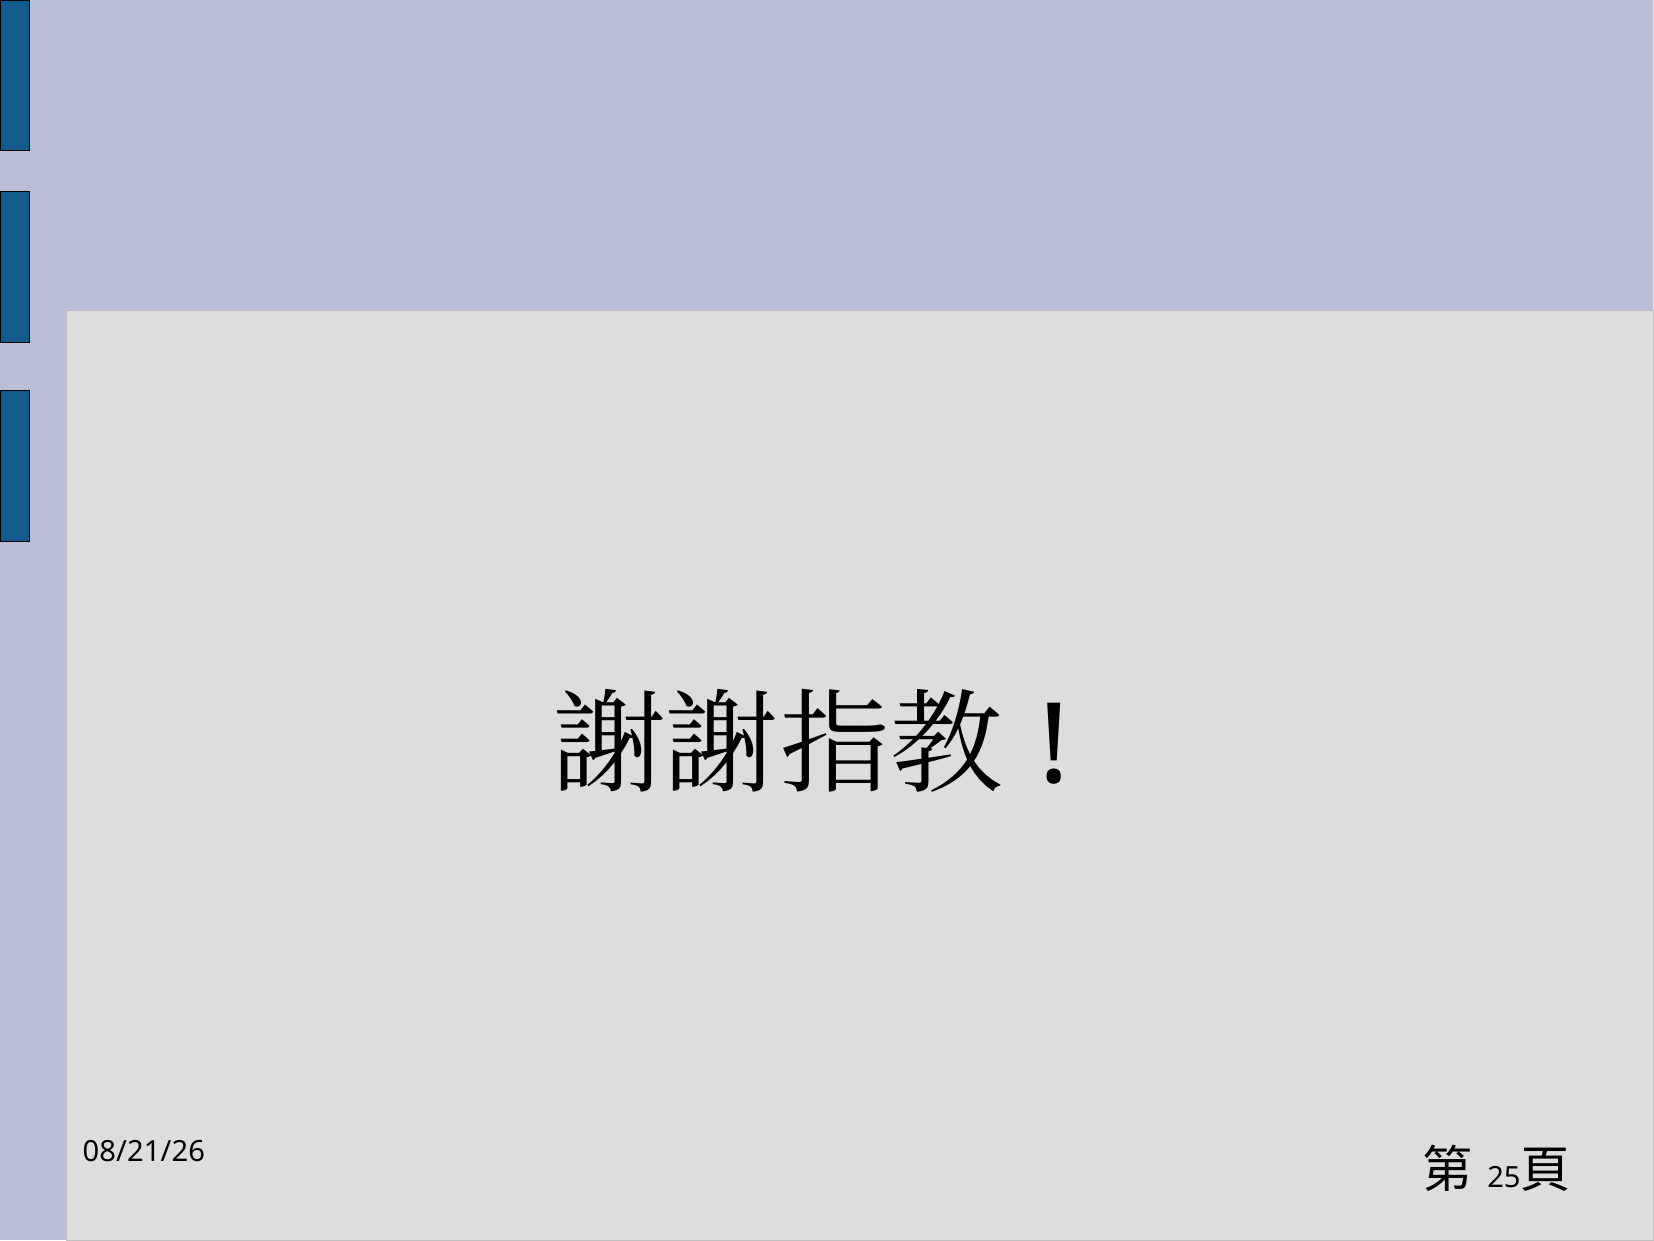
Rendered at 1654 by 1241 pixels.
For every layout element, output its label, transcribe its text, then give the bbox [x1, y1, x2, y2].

subtitle 謝謝指教! [121, 344, 1534, 1127]
